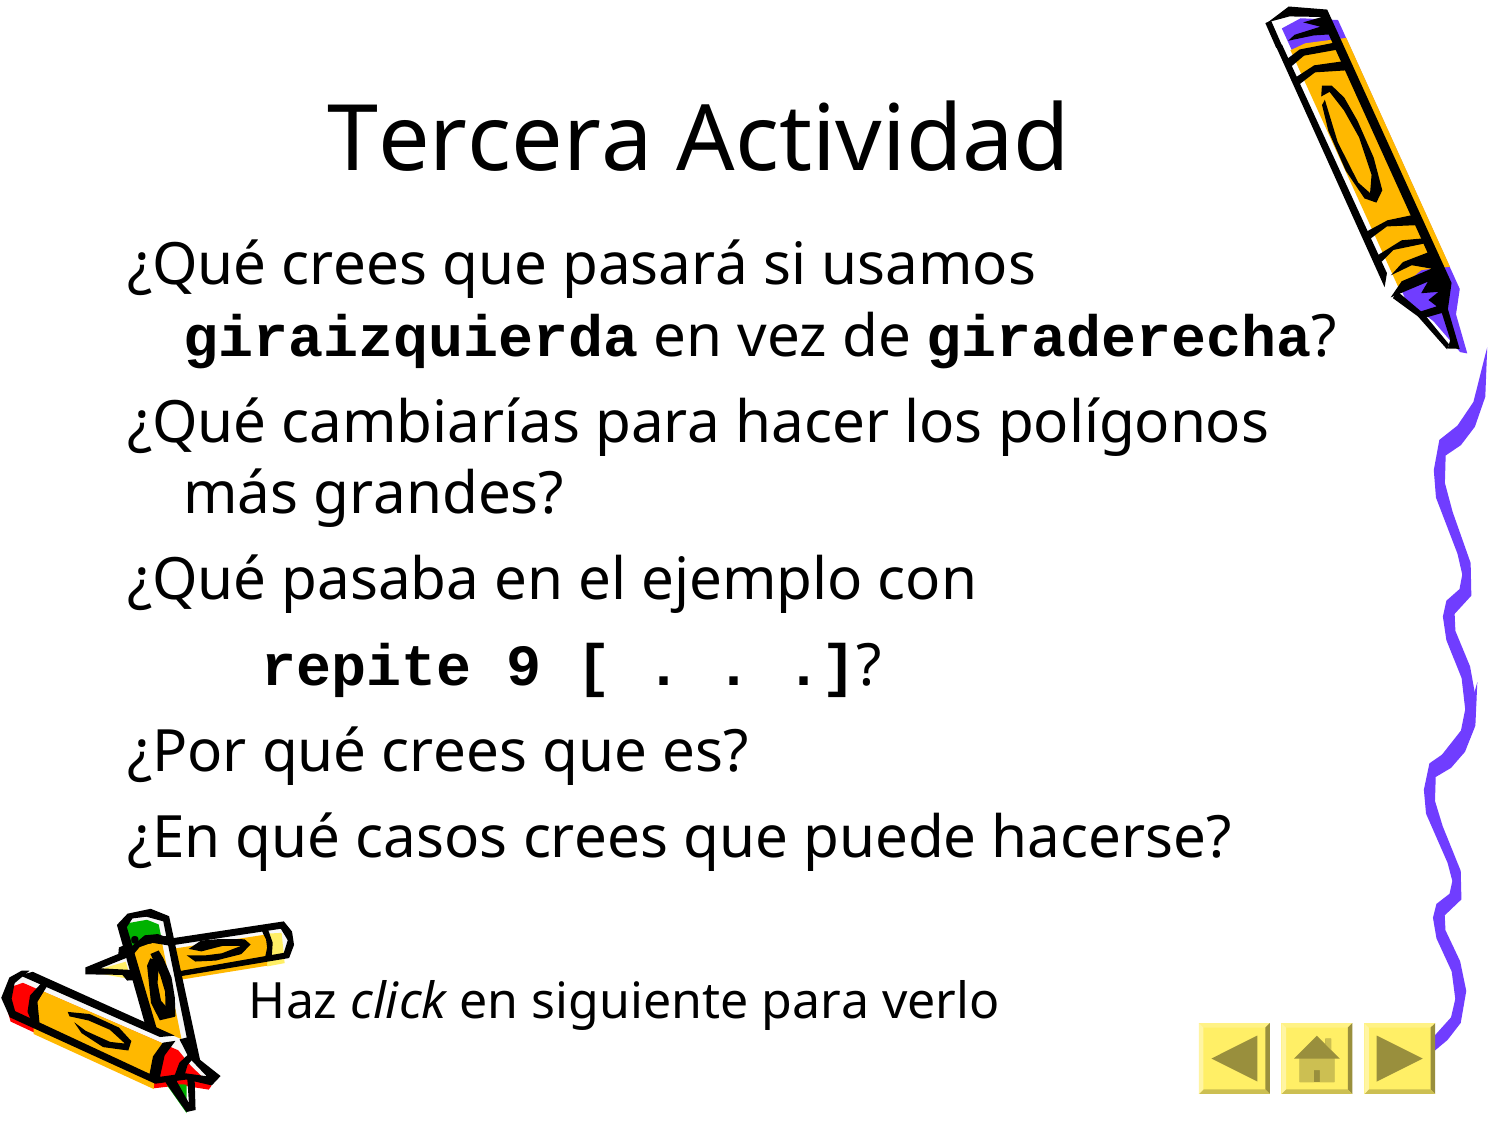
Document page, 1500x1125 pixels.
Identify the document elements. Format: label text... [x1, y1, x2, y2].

title Tercera Actividad [135, 42, 1263, 205]
text_box [1366, 1023, 1436, 1094]
list ¿Qué crees que pasará si usamos giraizquierda en vez de giraderecha? ¿Qué cambiarías para hacer los polígonos más grandes? ¿Qué pasaba en el ejemplo con repite 9 [ . . .]? ¿Por qué crees que es? ¿En qué casos crees que puede hacerse? ... Haz click en siguiente para verlo [112, 220, 1412, 1125]
text_box [1200, 1023, 1270, 1094]
text_box [1283, 1023, 1353, 1094]
